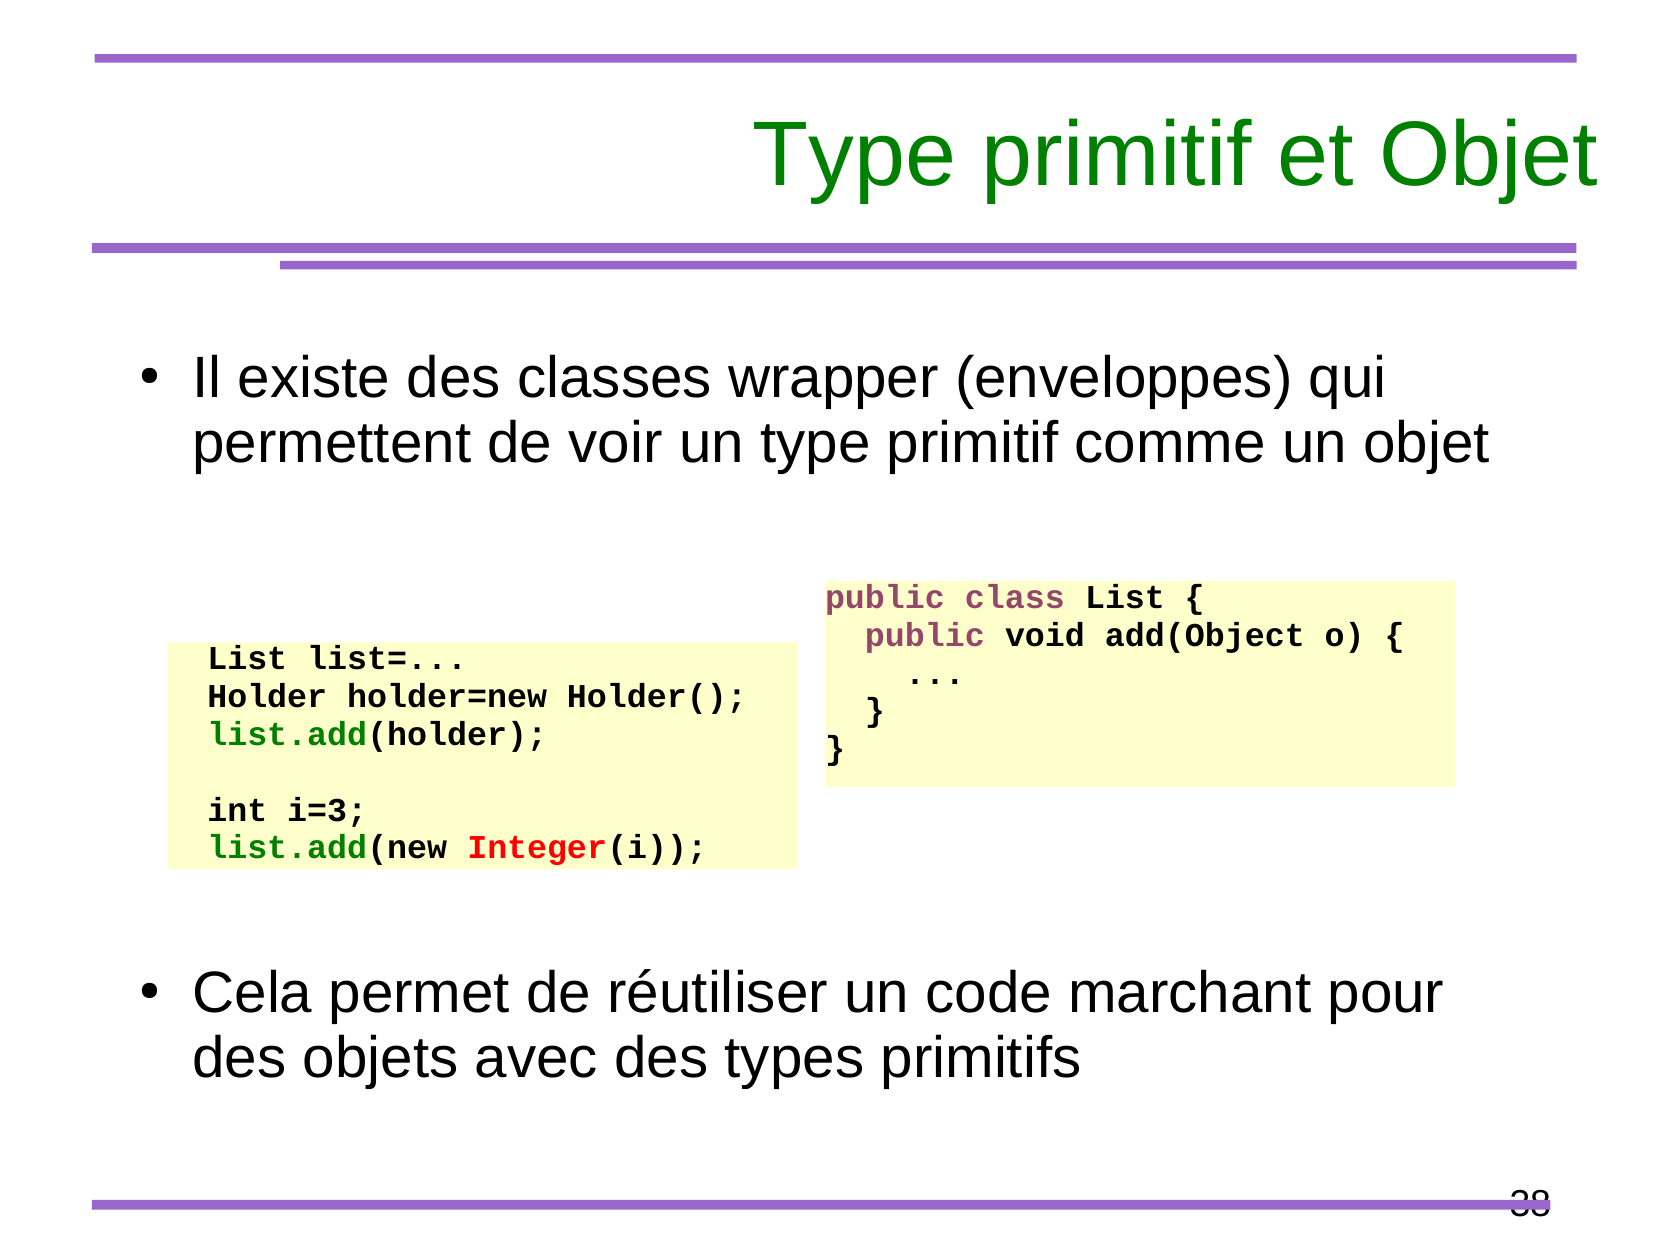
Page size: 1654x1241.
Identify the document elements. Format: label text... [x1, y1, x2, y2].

text_box public class List { public void add(Object o) { ... } } [824, 580, 1455, 788]
list Il existe des classes wrapper (enveloppes) qui permettent de voir un type primitif comme un objet Cela permet de réutiliser un code marchant pour des objets avec des types primitifs [121, 344, 1534, 1141]
text_box List list=... Holder holder=new Holder(); list.add(holder); int i=3; list.add(new Integer(i)); [167, 642, 798, 869]
title Type primitif et Objet [43, 49, 1600, 257]
